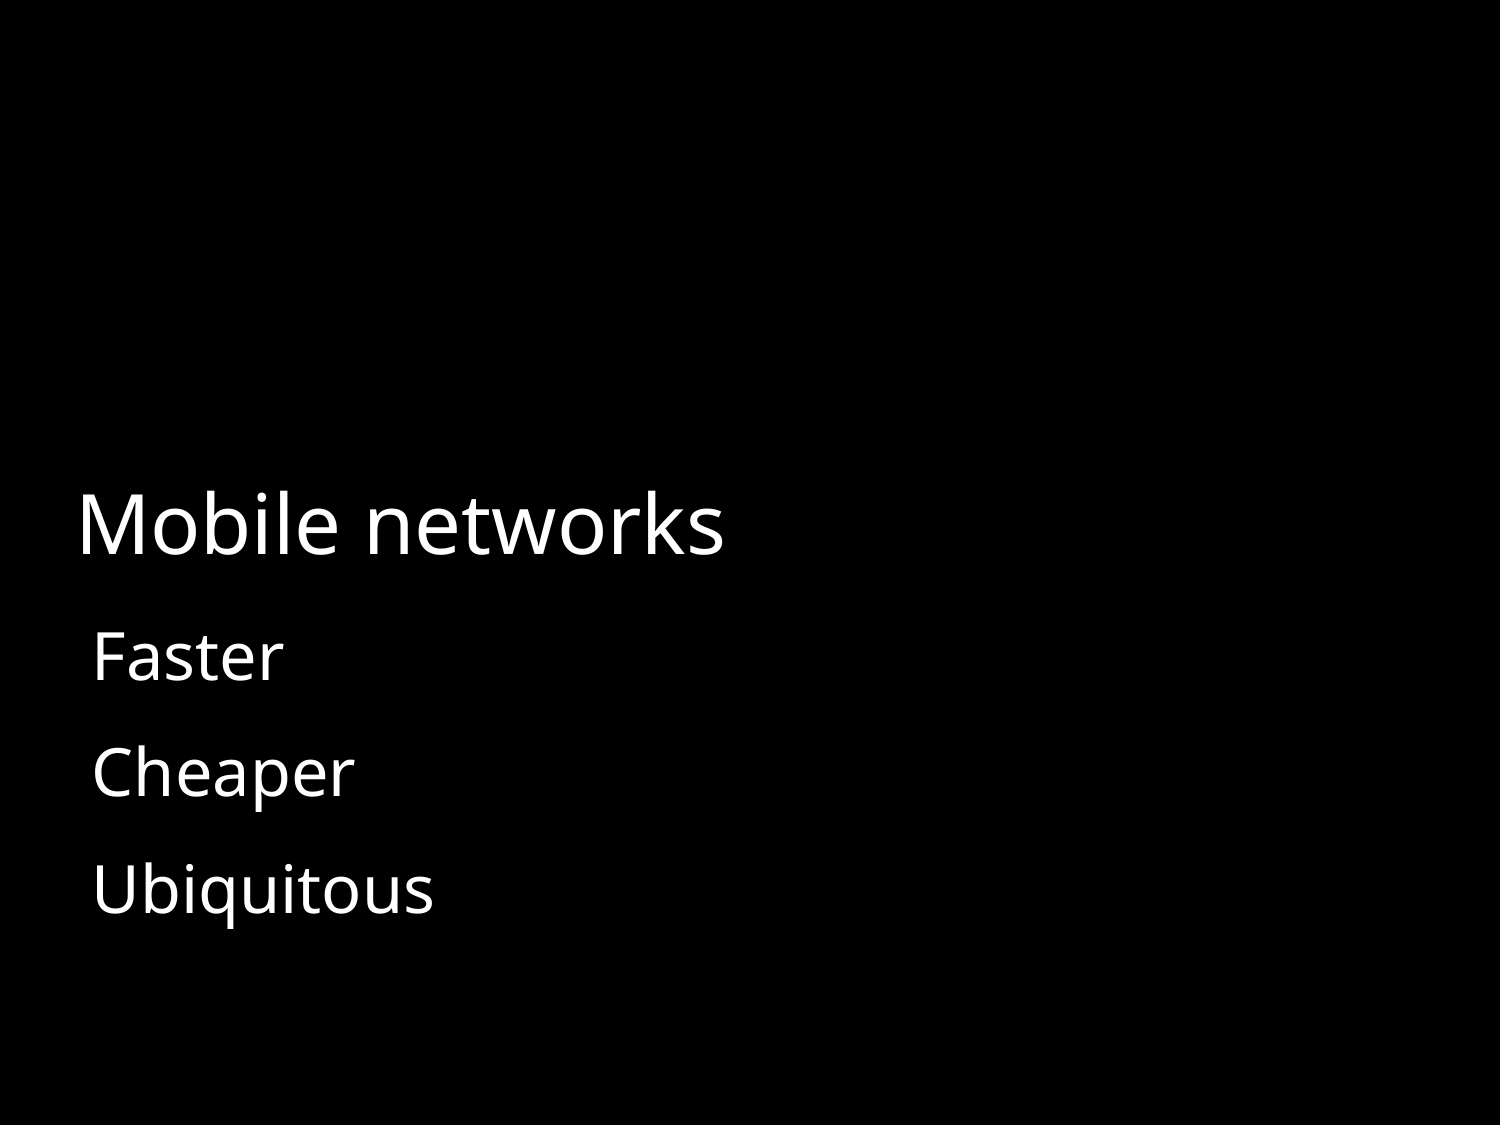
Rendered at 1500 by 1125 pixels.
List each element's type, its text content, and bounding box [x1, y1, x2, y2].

title Mobile networks [75, 428, 1414, 600]
list Faster Cheaper Ubiquitous [75, 600, 1426, 1003]
